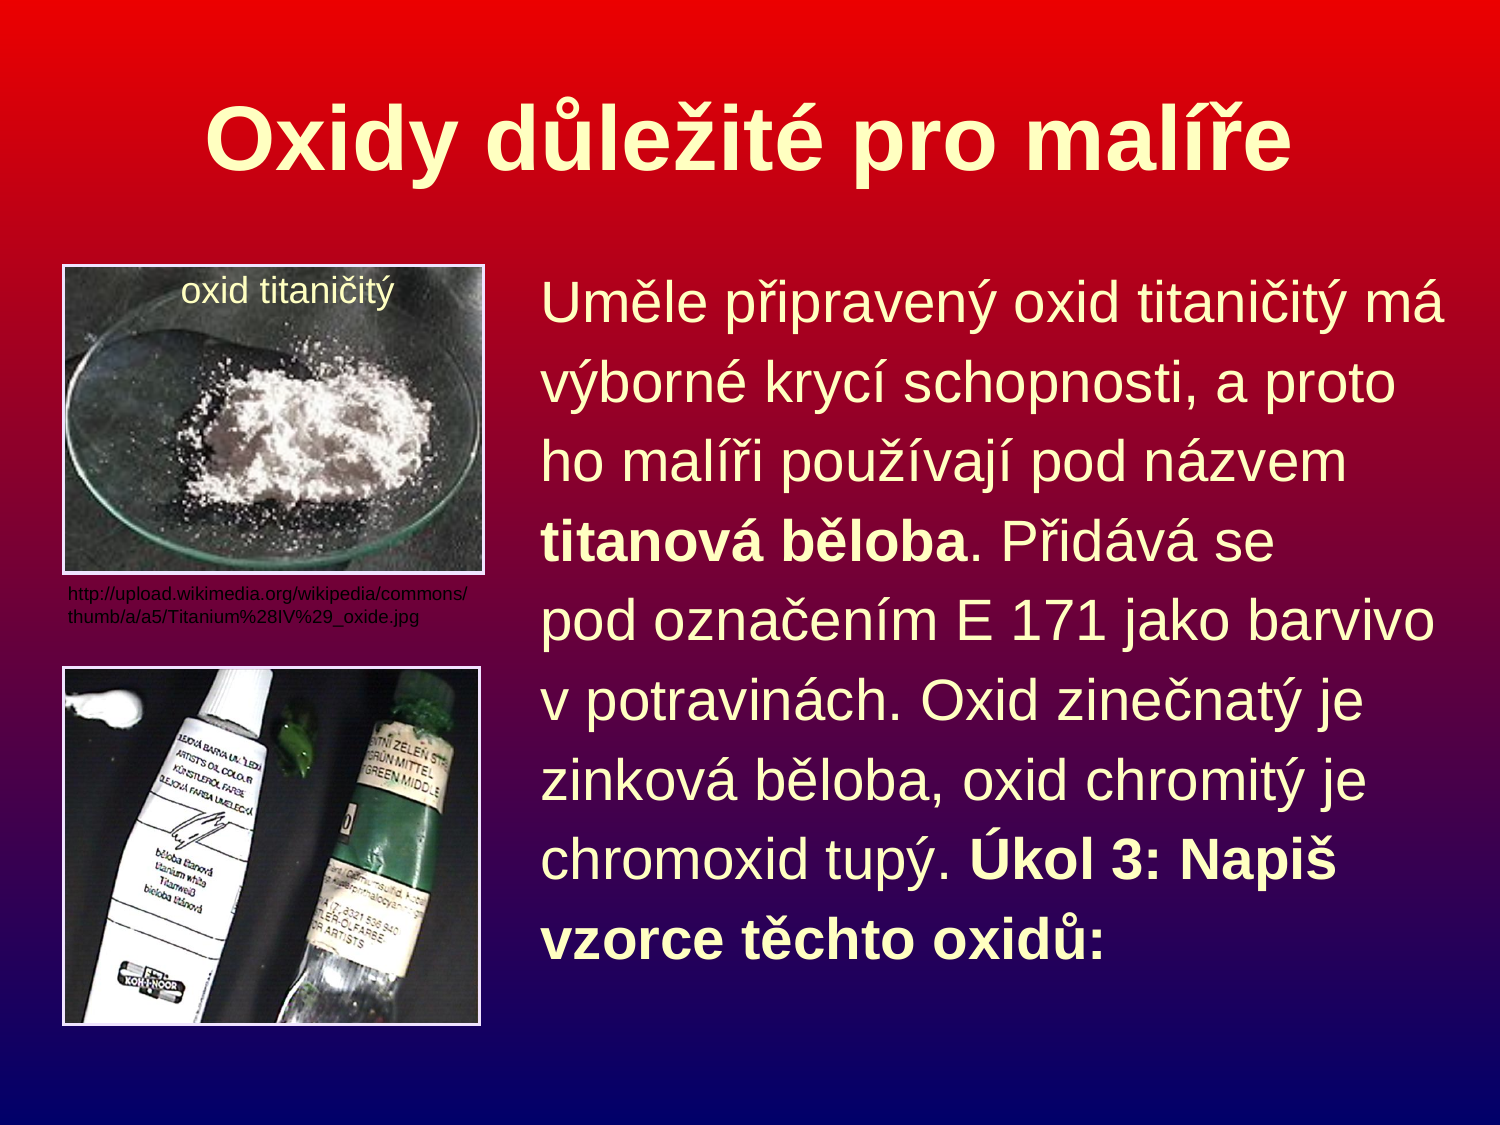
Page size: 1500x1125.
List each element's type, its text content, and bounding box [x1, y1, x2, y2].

list Uměle připravený oxid titaničitý má výborné krycí schopnosti, a proto ho malíři používají pod názvem titanová běloba. Přidává se pod označením E 171 jako barvivo v potravinách. Oxid zinečnatý je zinková běloba, oxid chromitý je chromoxid tupý. Úkol 3: Napiš vzorce těchto oxidů: [525, 262, 1471, 1024]
text_box oxid titaničitý [97, 258, 479, 320]
title Oxidy důležité pro malíře [75, 45, 1426, 233]
text_box http://upload.wikimedia.org/wikipedia/commons/thumb/a/a5/Titanium%28IV%29_oxide.jpg [53, 574, 488, 635]
text_box [64, 668, 479, 1024]
text_box [64, 267, 482, 572]
